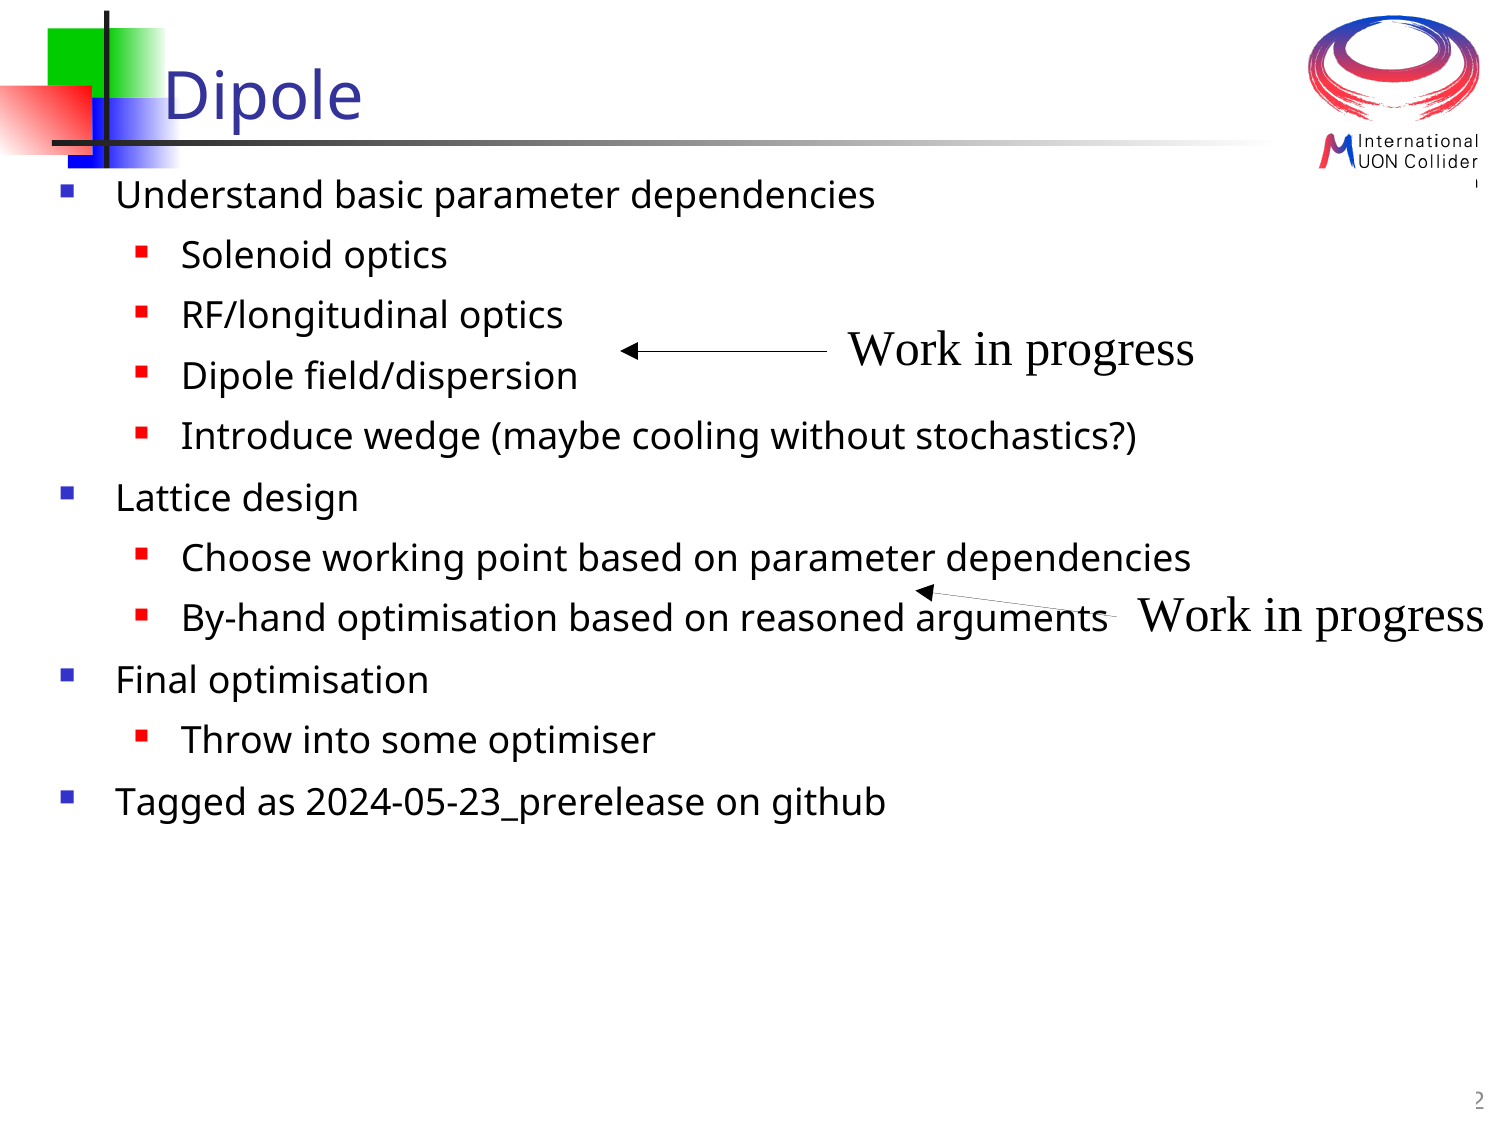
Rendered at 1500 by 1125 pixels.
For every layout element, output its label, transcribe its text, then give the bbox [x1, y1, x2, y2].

text_box <number> [1312, 1073, 1500, 1125]
text_box Work in progress [832, 313, 1211, 384]
list Understand basic parameter dependencies Solenoid optics RF/longitudinal optics Dipole field/dispersion Introduce wedge (maybe cooling without stochastics?) Lattice design Choose working point based on parameter dependencies By-hand optimisation based on reasoned arguments Final optimisation Throw into some optimiser Tagged as 2024-05-23_prerelease on github [59, 168, 1476, 1123]
text_box Work in progress [1122, 579, 1500, 650]
picture [1441, 15, 1480, 195]
title Dipole [162, 0, 1441, 168]
